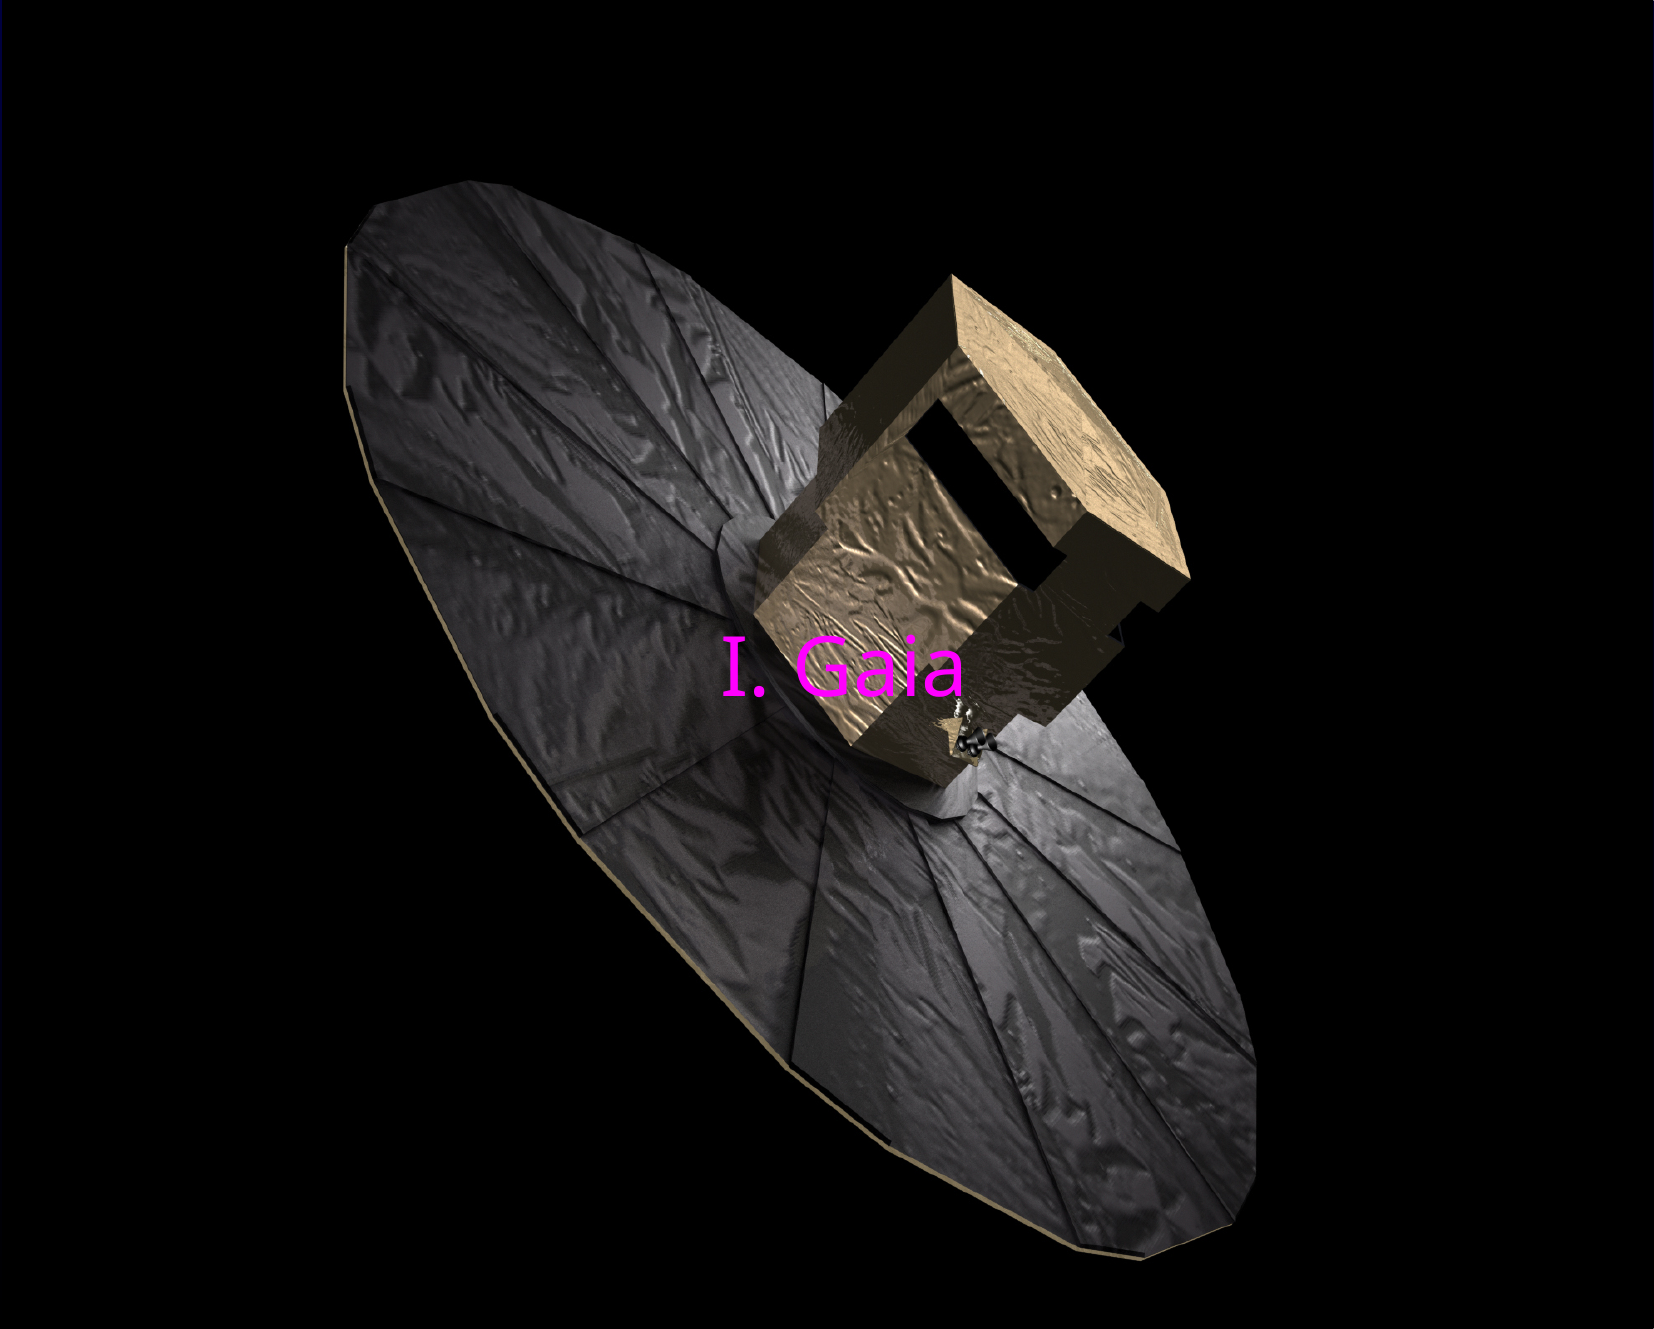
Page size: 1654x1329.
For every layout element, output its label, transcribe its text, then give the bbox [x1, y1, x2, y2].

picture [2, 0, 1654, 1329]
subtitle I. Gaia [120, 245, 1533, 1083]
